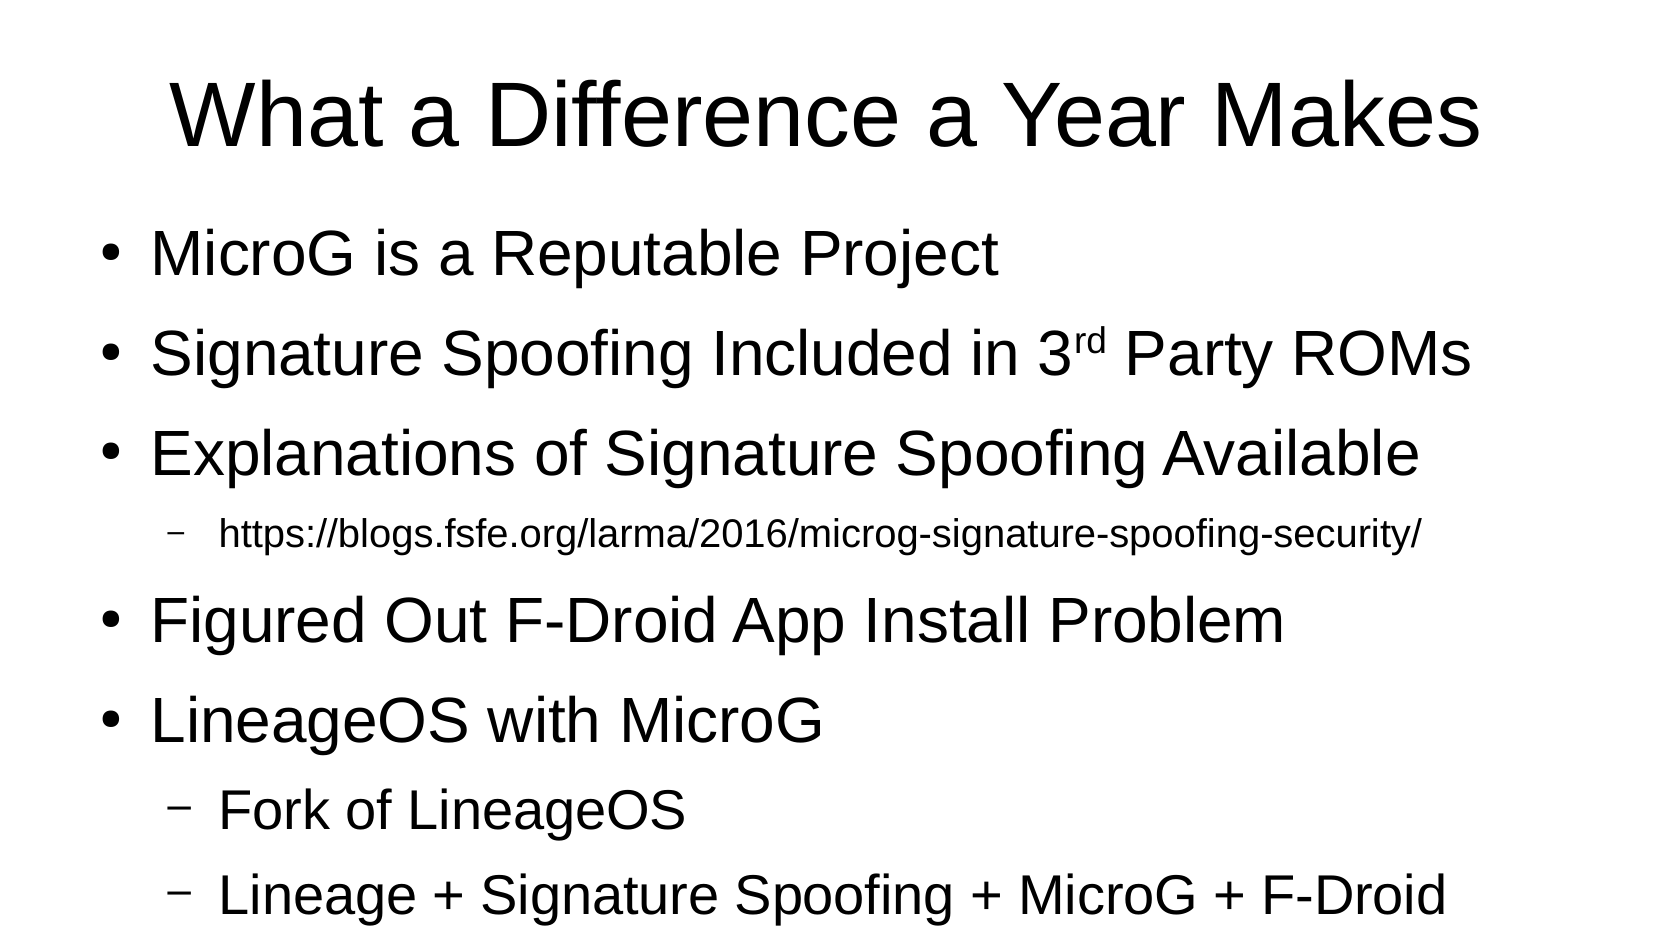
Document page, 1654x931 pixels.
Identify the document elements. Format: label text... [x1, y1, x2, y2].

title What a Difference a Year Makes [82, 37, 1571, 193]
list MicroG is a Reputable Project Signature Spoofing Included in 3rd Party ROMs Explanations of Signature Spoofing Available https://blogs.fsfe.org/larma/2016/microg-signature-spoofing-security/ Figured Out F-Droid App Install Problem LineageOS with MicroG Fork of LineageOS Lineage + Signature Spoofing + MicroG + F-Droid [82, 217, 1571, 931]
